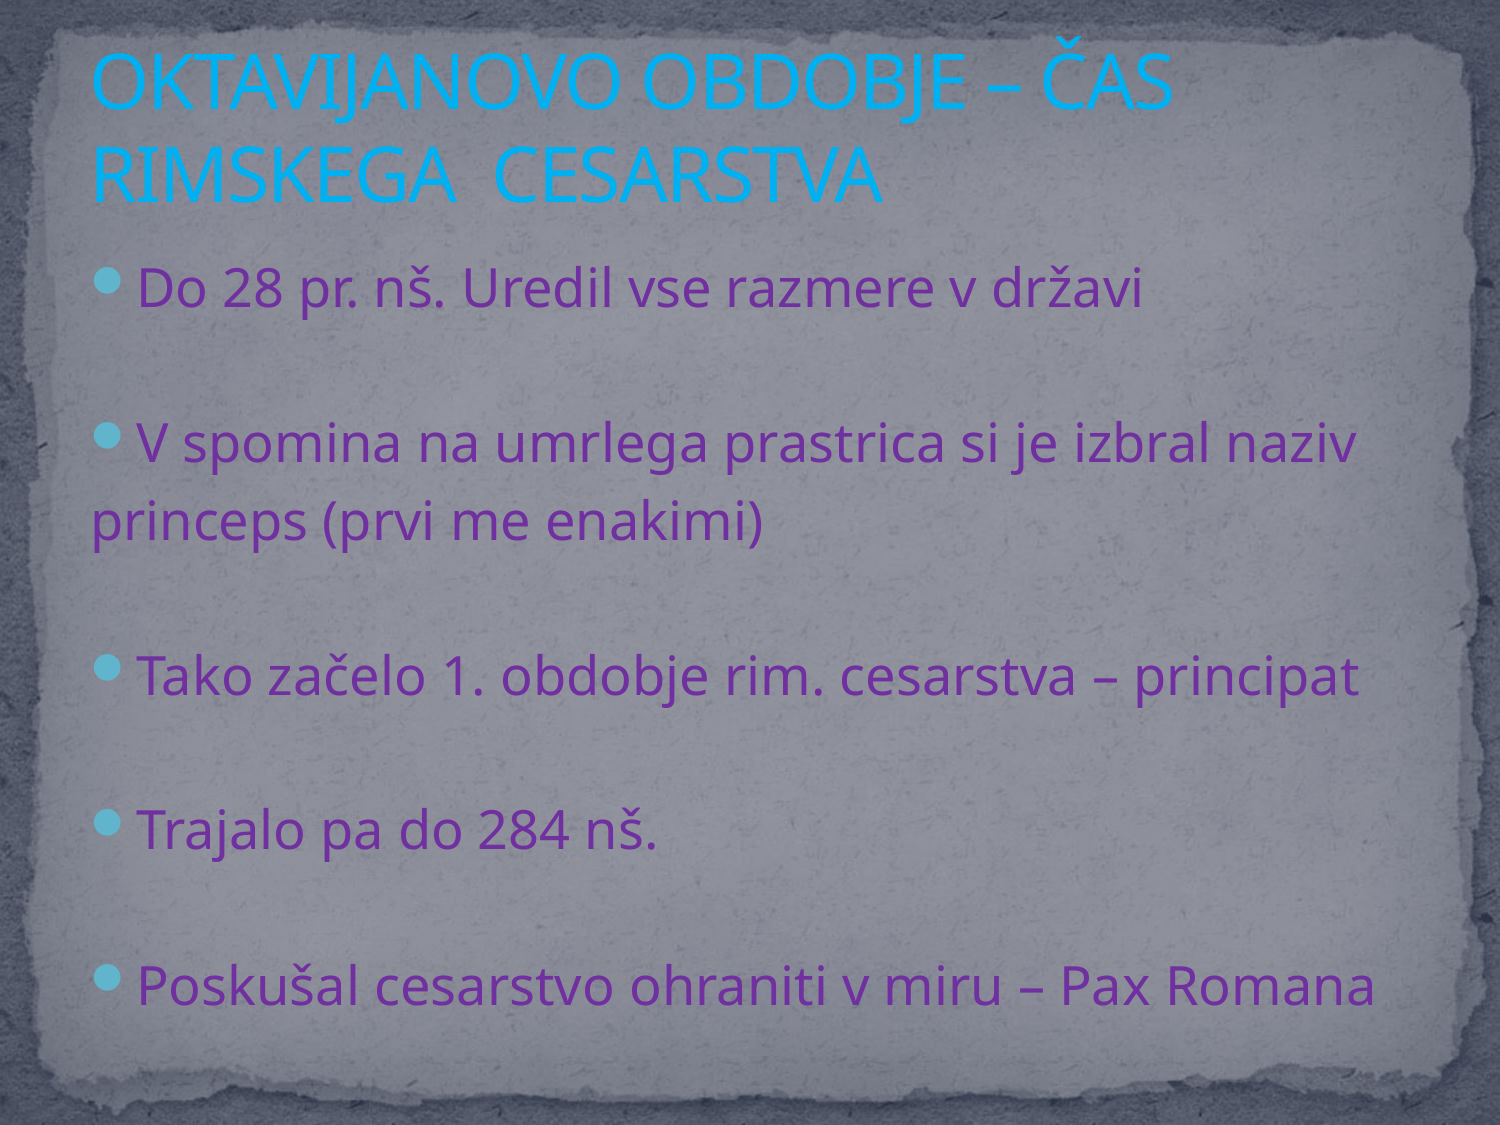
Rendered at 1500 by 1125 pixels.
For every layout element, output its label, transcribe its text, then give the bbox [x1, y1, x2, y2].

title OKTAVIJANOVO OBDOBJE – ČAS RIMSKEGA CESARSTVA [75, 24, 1425, 225]
picture [0, 0, 1500, 1125]
list Do 28 pr. nš. Uredil vse razmere v državi V spomina na umrlega prastrica si je izbral naziv princeps (prvi me enakimi) Tako začelo 1. obdobje rim. cesarstva – principat Trajalo pa do 284 nš. Poskušal cesarstvo ohraniti v miru – Pax Romana [75, 246, 1425, 1090]
